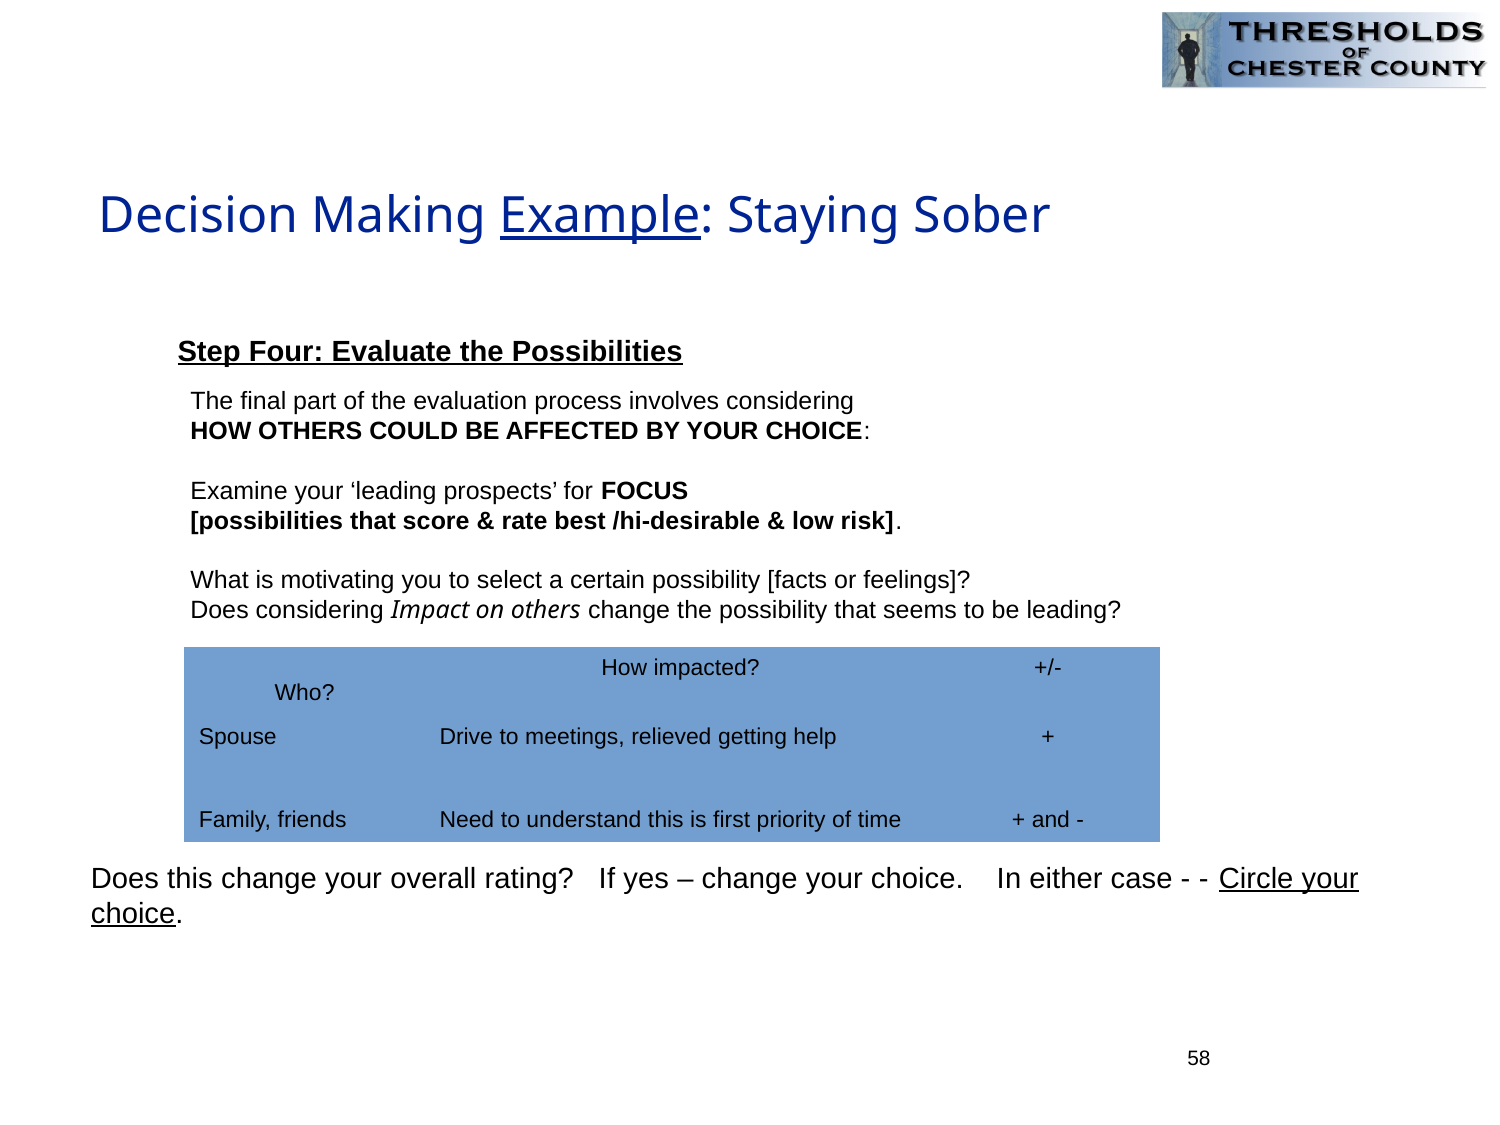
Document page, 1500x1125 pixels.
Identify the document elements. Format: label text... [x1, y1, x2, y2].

table_header +/- [936, 647, 1160, 717]
table_header Who? [184, 647, 425, 717]
text_box Step Four: Evaluate the Possibilities [162, 324, 707, 376]
table_cell + and - [936, 800, 1160, 842]
text_box The final part of the evaluation process involves considering HOW OTHERS COULD BE AFFECTED BY YOUR CHOICE: Examine your ‘leading prospects’ for FOCUS [possibilities that score & rate best /hi-desirable & low risk]. What is motivating you to select a certain possibility [facts or feelings]? Does considering Impact on others change the possibility that seems to be leading? [176, 377, 1172, 631]
table_cell + [936, 717, 1160, 800]
table_cell Spouse [184, 717, 425, 800]
table_cell Need to understand this is first priority of time [425, 800, 936, 842]
table_cell Family, friends [184, 800, 425, 842]
text_box Does this change your overall rating? If yes – change your choice. In either case - - Circle your choice. [76, 852, 1463, 937]
table_header How impacted? [425, 647, 936, 717]
text_box 58 [1172, 1037, 1407, 1094]
table_cell Drive to meetings, relieved getting help [425, 717, 936, 800]
text_box Decision Making Example: Staying Sober [83, 168, 1429, 264]
